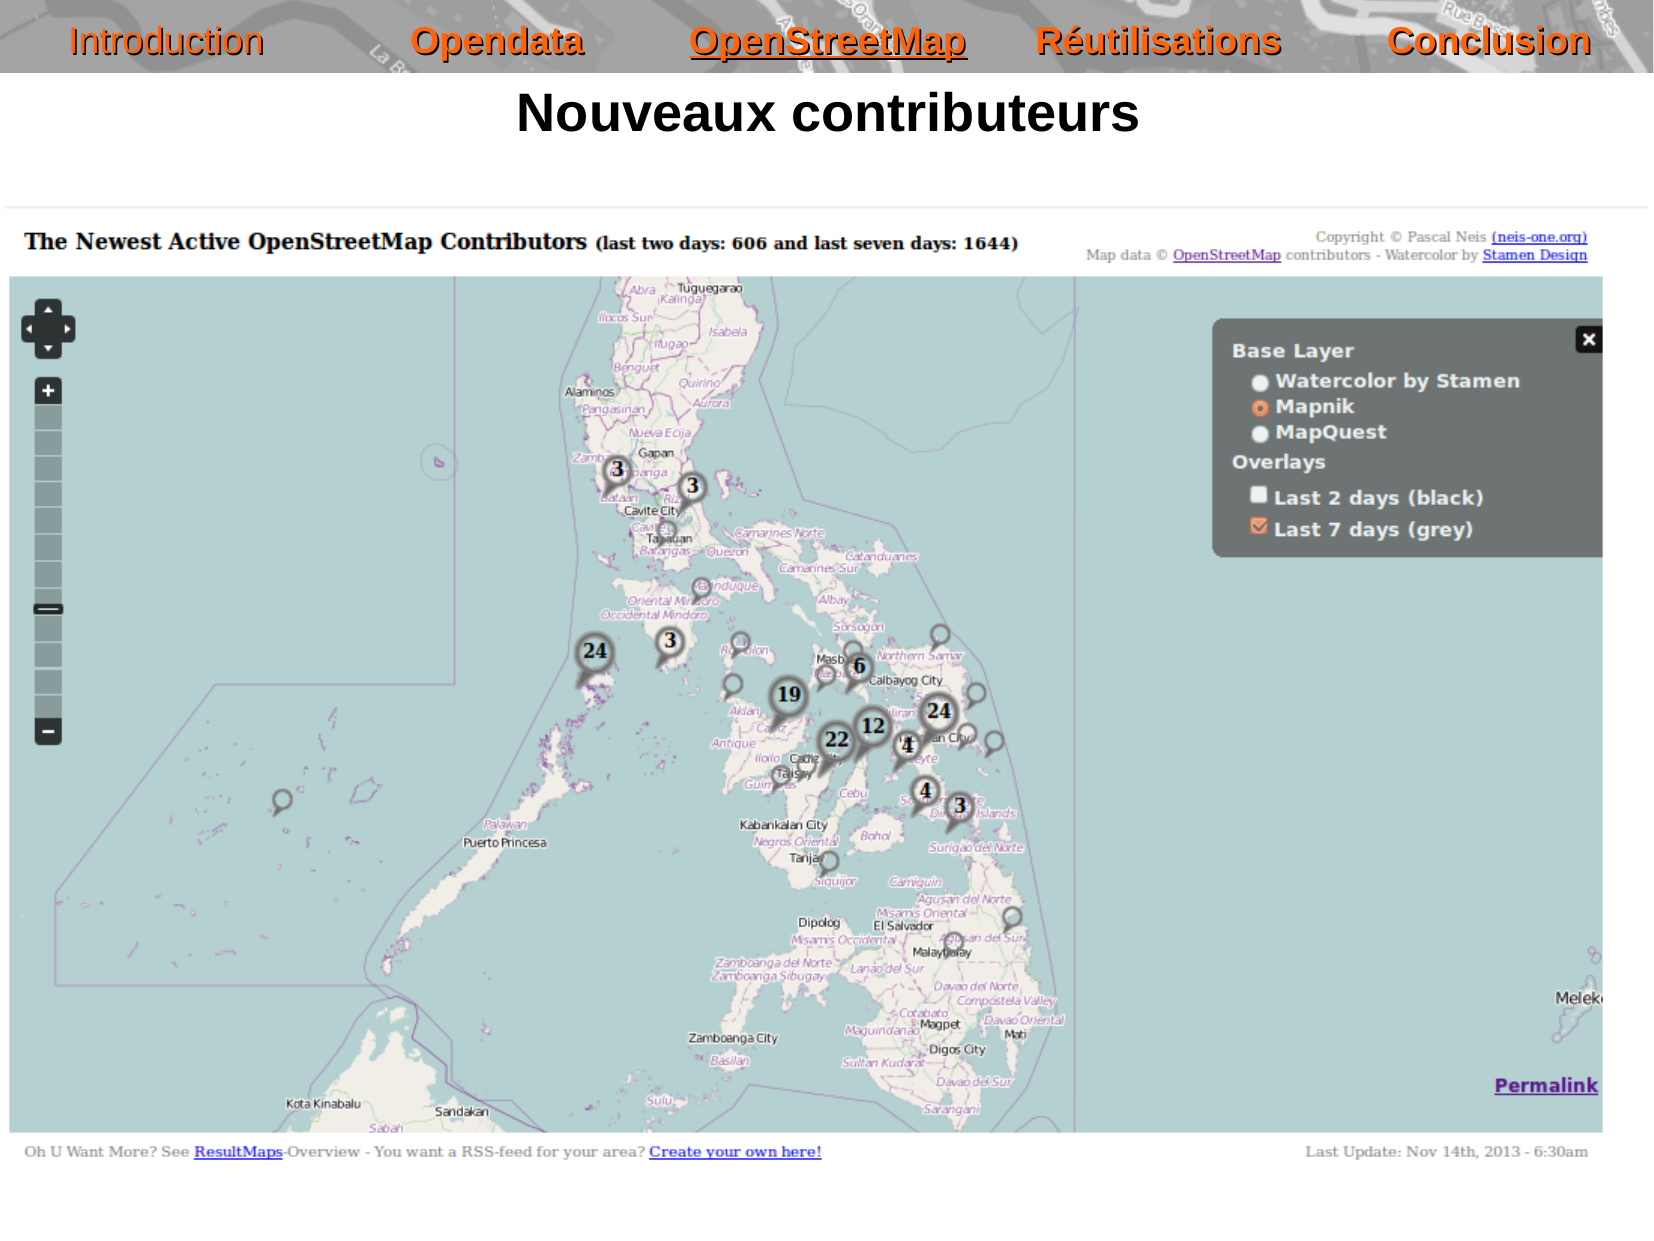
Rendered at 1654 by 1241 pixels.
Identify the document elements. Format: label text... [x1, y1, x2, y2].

table_header OpenStreetMap [662, 12, 993, 69]
text_box Nouveaux contributeurs [502, 72, 1157, 148]
table_header Réutilisations [993, 12, 1324, 69]
table_header Introduction [1, 12, 331, 69]
picture [5, 206, 1648, 1178]
table_header Conclusion [1324, 12, 1654, 69]
picture [0, 0, 1654, 73]
table_header Opendata [331, 12, 662, 69]
